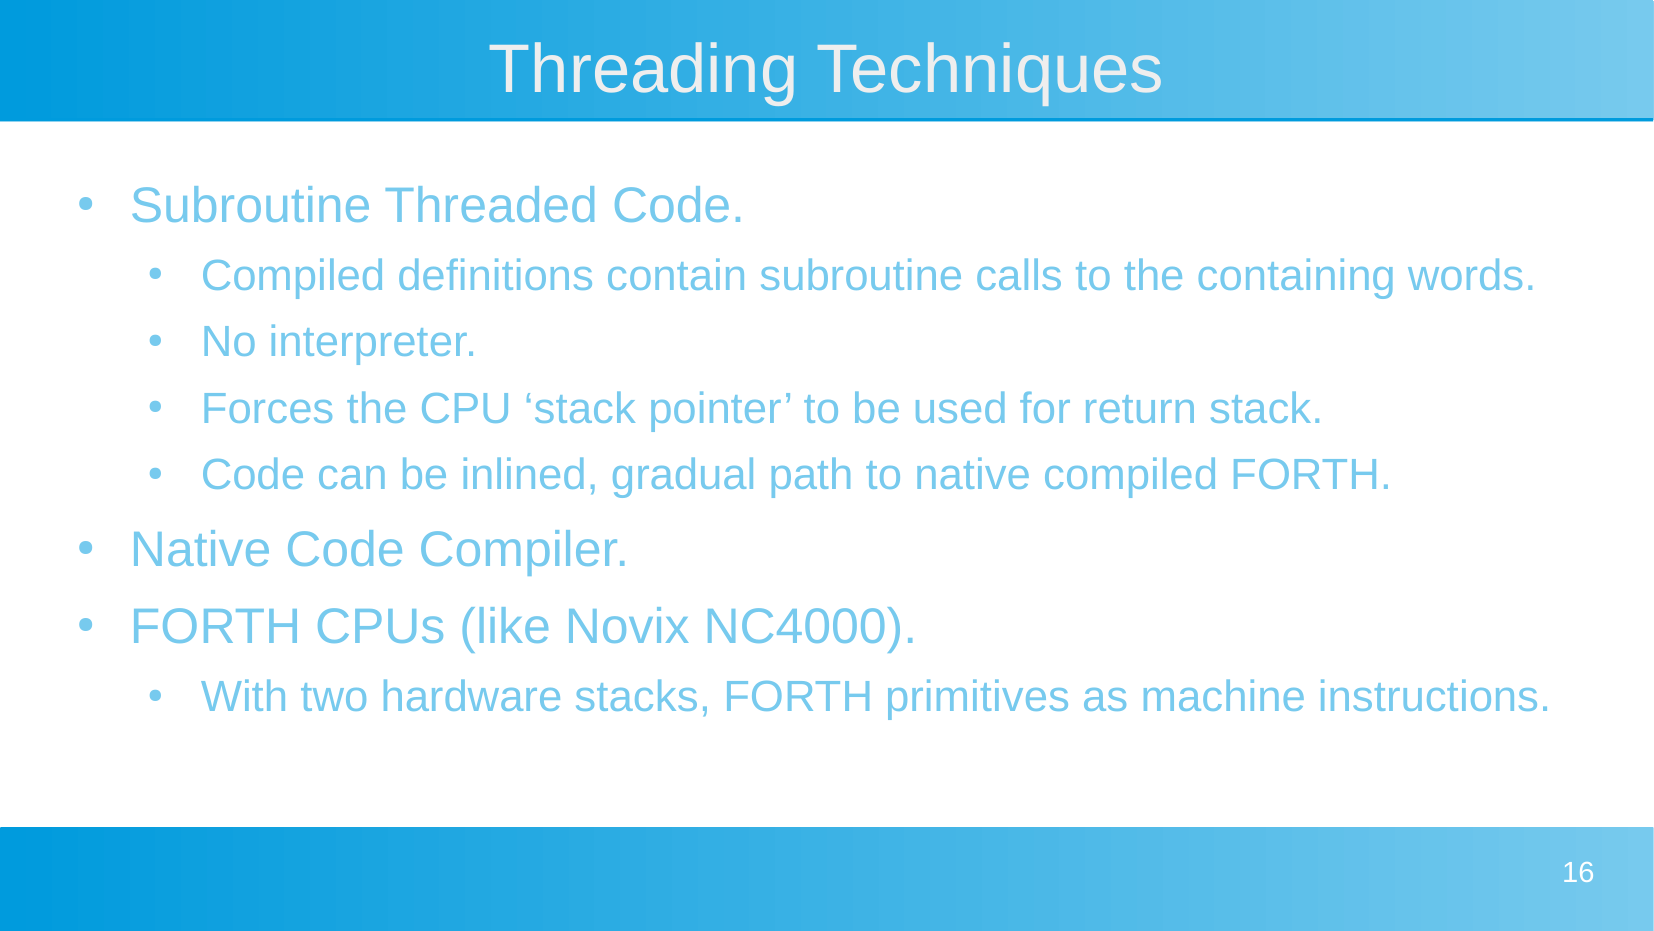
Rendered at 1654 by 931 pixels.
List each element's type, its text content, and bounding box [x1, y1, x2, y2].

title Threading Techniques [59, 29, 1595, 108]
list Subroutine Threaded Code. Compiled definitions contain subroutine calls to the containing words. No interpreter. Forces the CPU ‘stack pointer’ to be used for return stack. Code can be inlined, gradual path to native compiled FORTH. Native Code Compiler. FORTH CPUs (like Novix NC4000). With two hardware stacks, FORTH primitives as machine instructions. [59, 177, 1595, 768]
